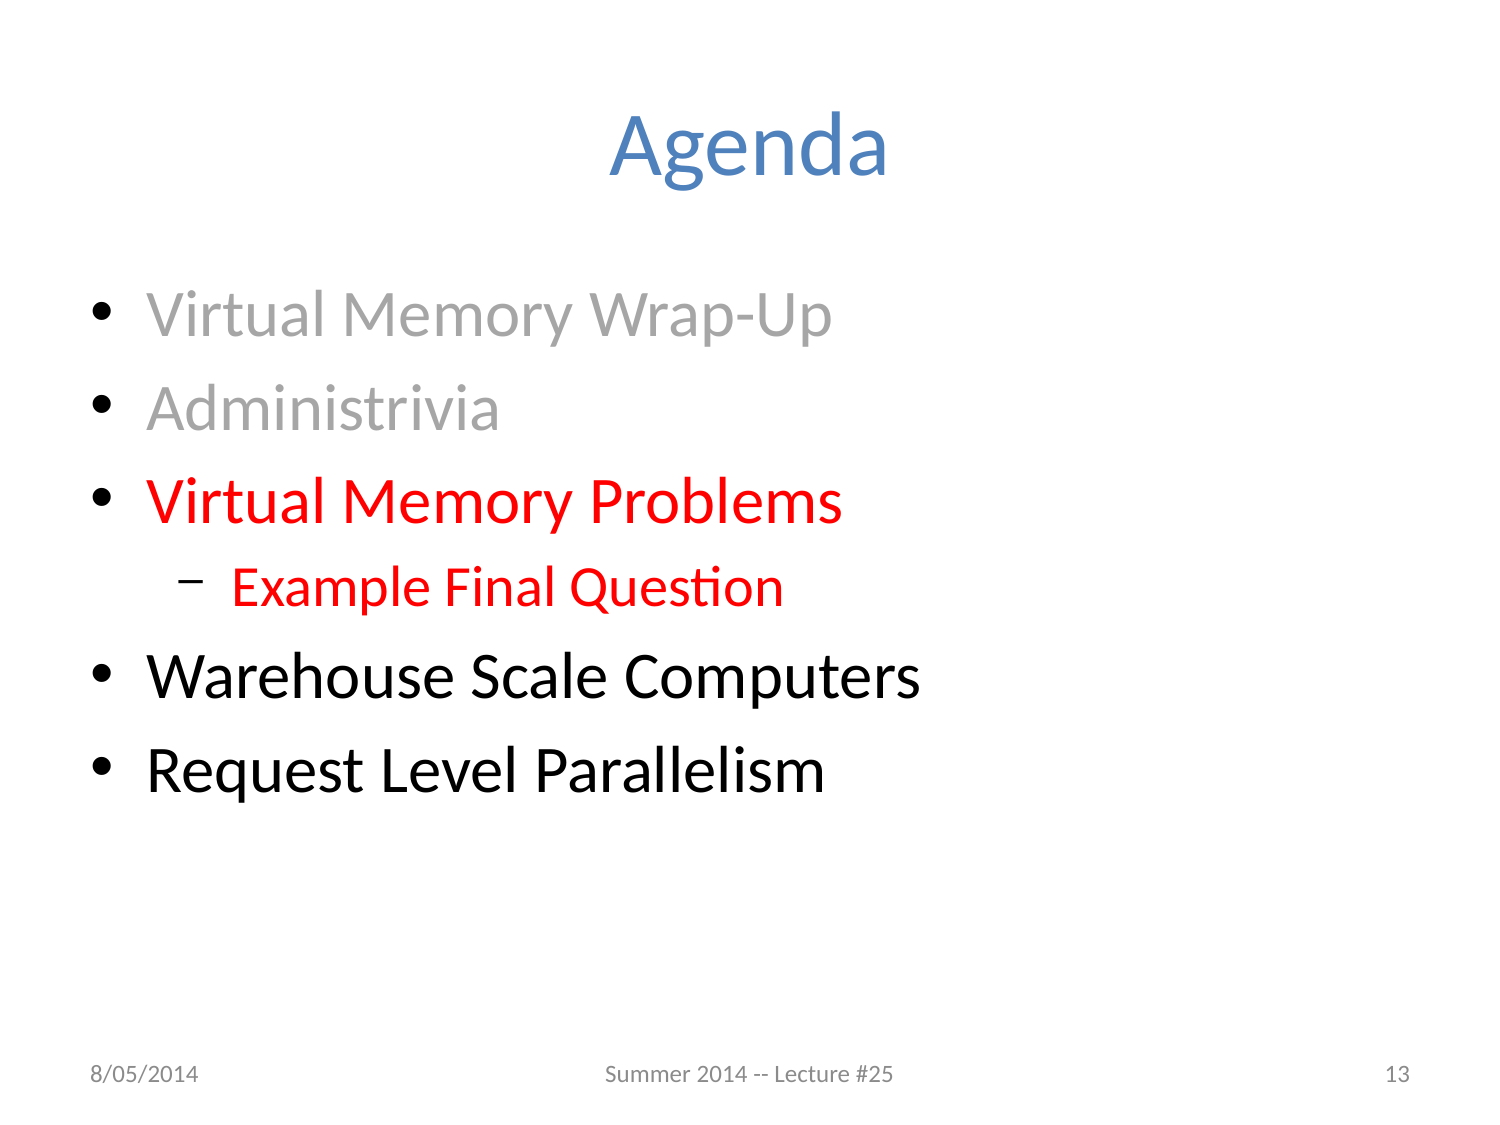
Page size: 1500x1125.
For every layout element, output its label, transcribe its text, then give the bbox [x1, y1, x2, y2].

slide_number 8/05/2014 [75, 1042, 425, 1103]
slide_number <number> [1074, 1042, 1425, 1103]
footer Summer 2014 -- Lecture #25 [512, 1042, 988, 1103]
title Agenda [75, 45, 1425, 233]
list Virtual Memory Wrap-Up Administrivia Virtual Memory Problems Example Final Question Warehouse Scale Computers Request Level Parallelism [75, 262, 1425, 1073]
